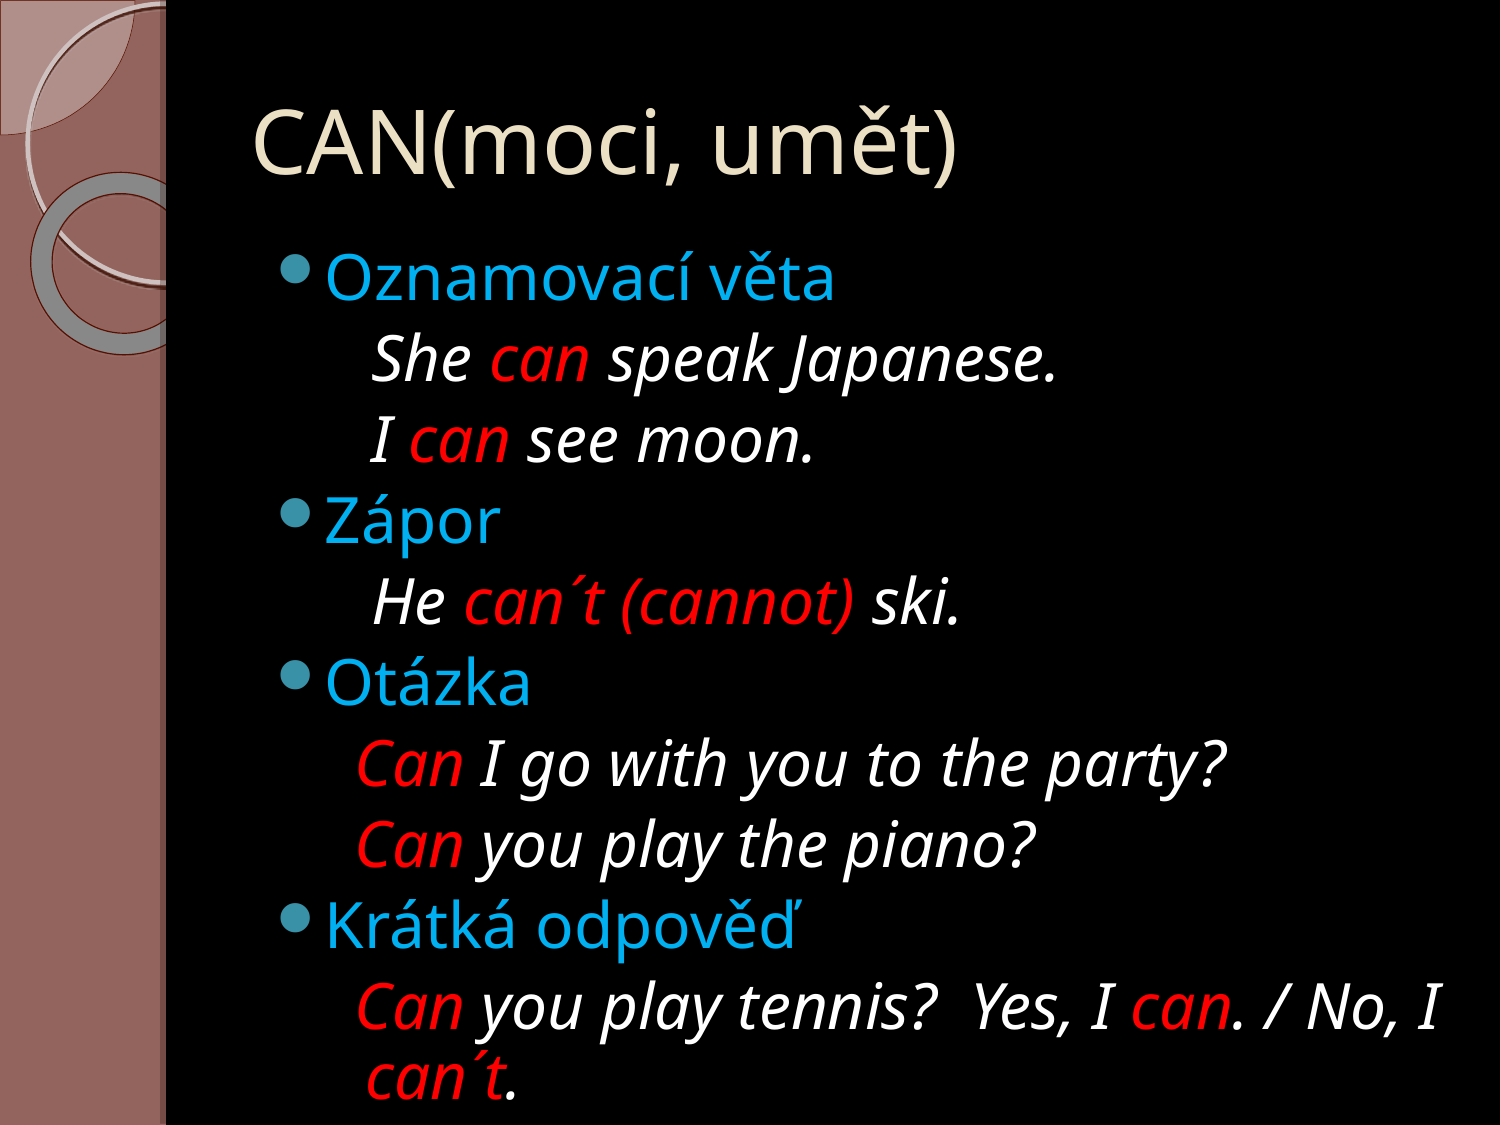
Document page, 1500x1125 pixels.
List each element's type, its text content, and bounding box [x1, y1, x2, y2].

list Oznamovací věta She can speak Japanese. I can see moon. Zápor He can´t (cannot) ski. Otázka Can I go with you to the party? Can you play the piano? Krátká odpověď Can you play tennis? Yes, I can. / No, I can´t. [235, 237, 1500, 1125]
title CAN(moci, umět) [235, 45, 1466, 233]
